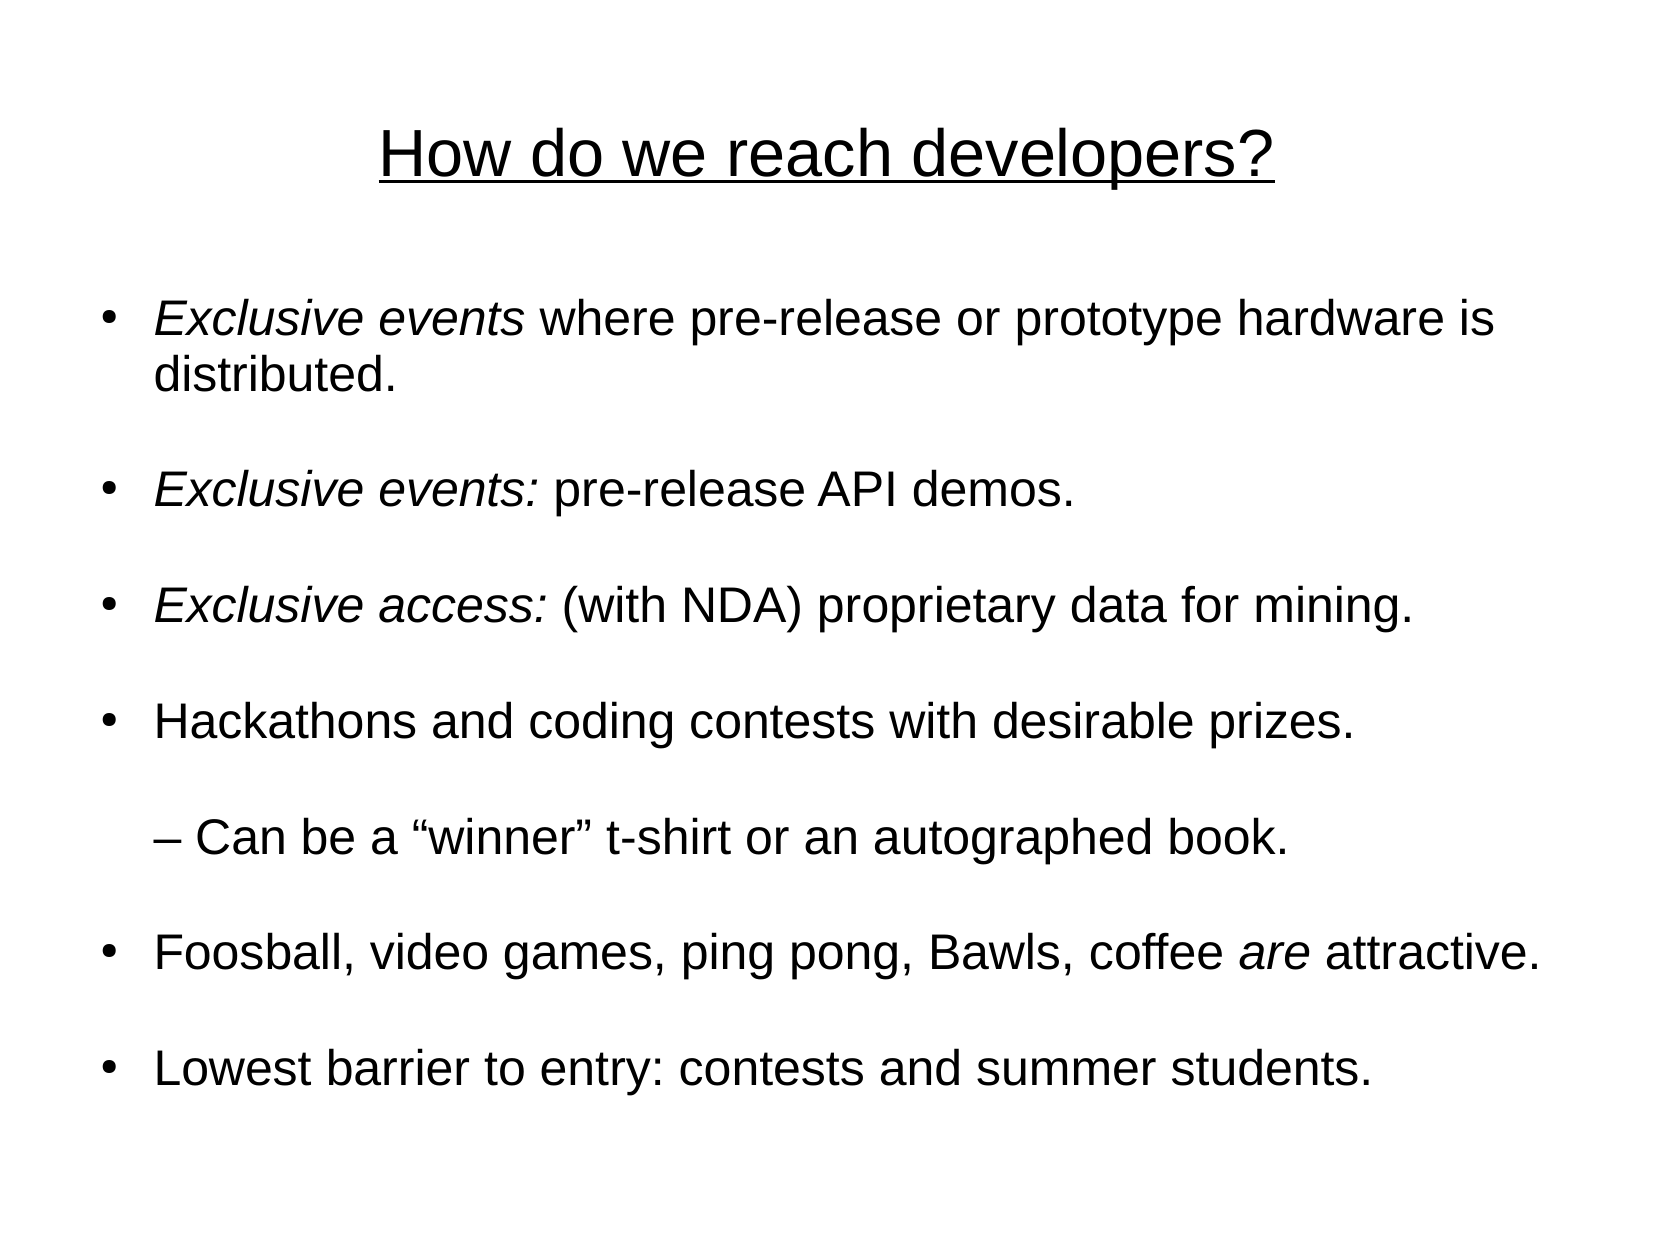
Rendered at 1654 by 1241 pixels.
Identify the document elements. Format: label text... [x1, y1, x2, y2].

list Exclusive events where pre-release or prototype hardware is distributed. Exclusive events: pre-release API demos. Exclusive access: (with NDA) proprietary data for mining. Hackathons and coding contests with desirable prizes. – Can be a “winner” t-shirt or an autographed book. Foosball, video games, ping pong, Bawls, coffee are attractive. Lowest barrier to entry: contests and summer students. [82, 290, 1571, 1109]
title How do we reach developers? [82, 49, 1571, 257]
